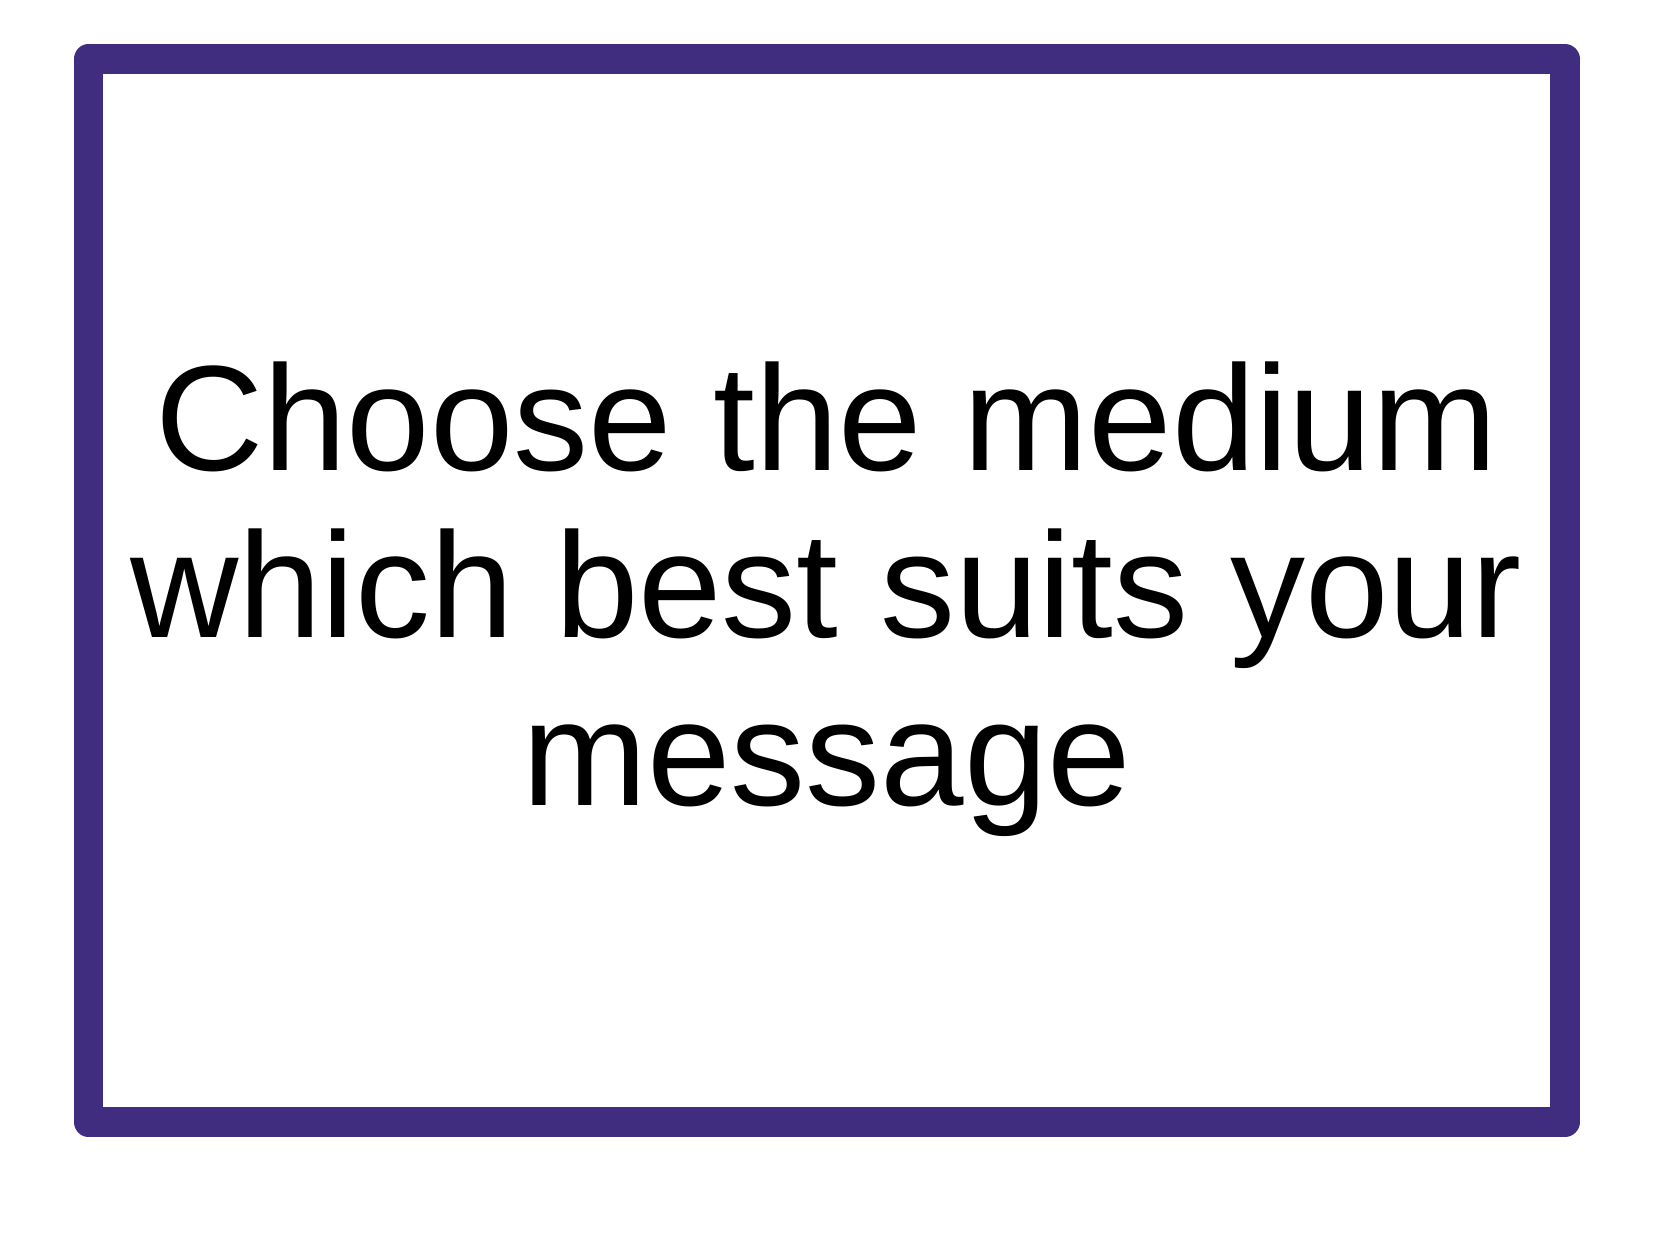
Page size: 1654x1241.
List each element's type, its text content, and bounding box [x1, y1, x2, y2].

title Choose the medium which best suits your message [82, 49, 1571, 1123]
